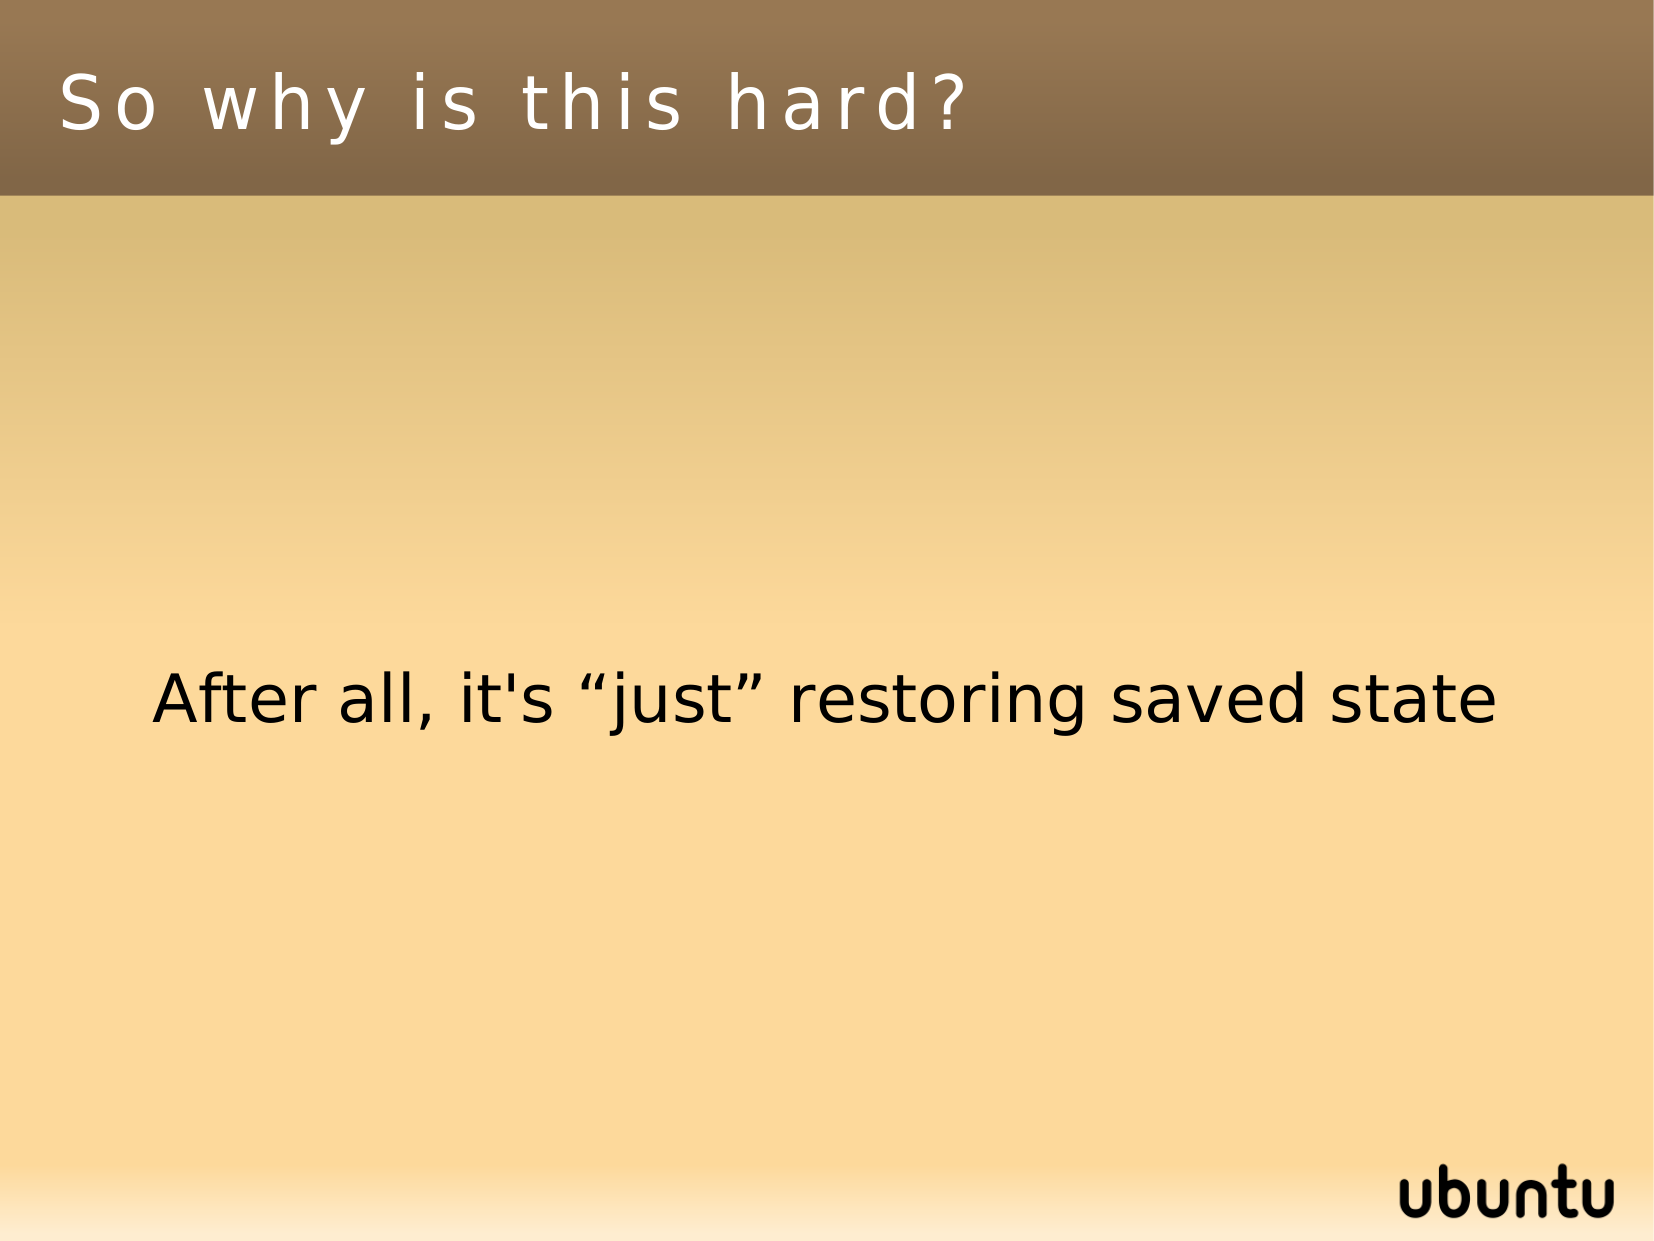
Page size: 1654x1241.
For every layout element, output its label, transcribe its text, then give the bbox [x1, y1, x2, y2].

subtitle After all, it's “just” restoring saved state [82, 297, 1571, 1102]
title So why is this hard? [59, 29, 1595, 178]
picture [0, 0, 1654, 1241]
